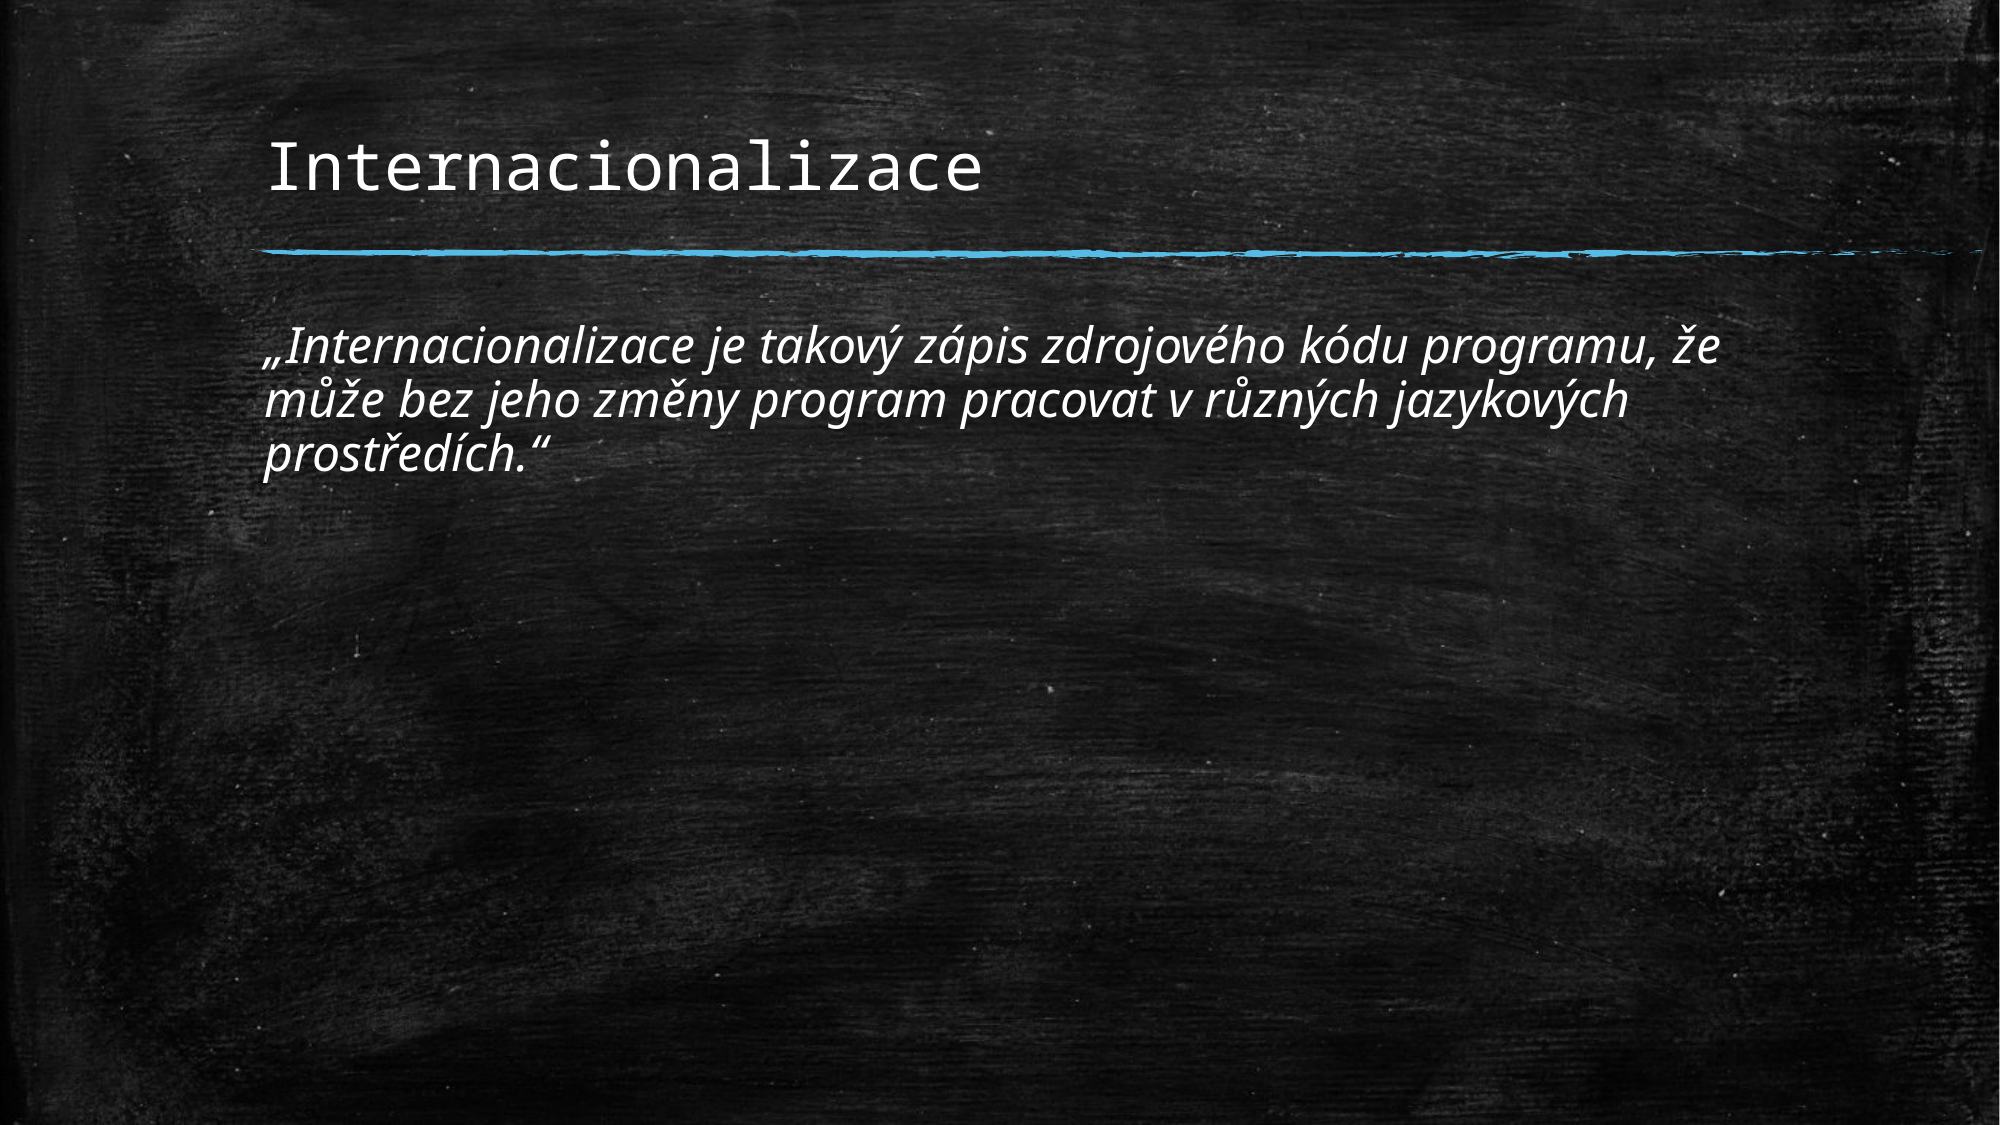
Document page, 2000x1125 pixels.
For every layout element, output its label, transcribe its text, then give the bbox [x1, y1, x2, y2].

list „Internacionalizace je takový zápis zdrojového kódu programu, že může bez jeho změny program pracovat v různých jazykových prostředích.“ [249, 312, 1750, 1013]
picture [0, 0, 2000, 1125]
title Internacionalizace [249, 45, 1750, 213]
